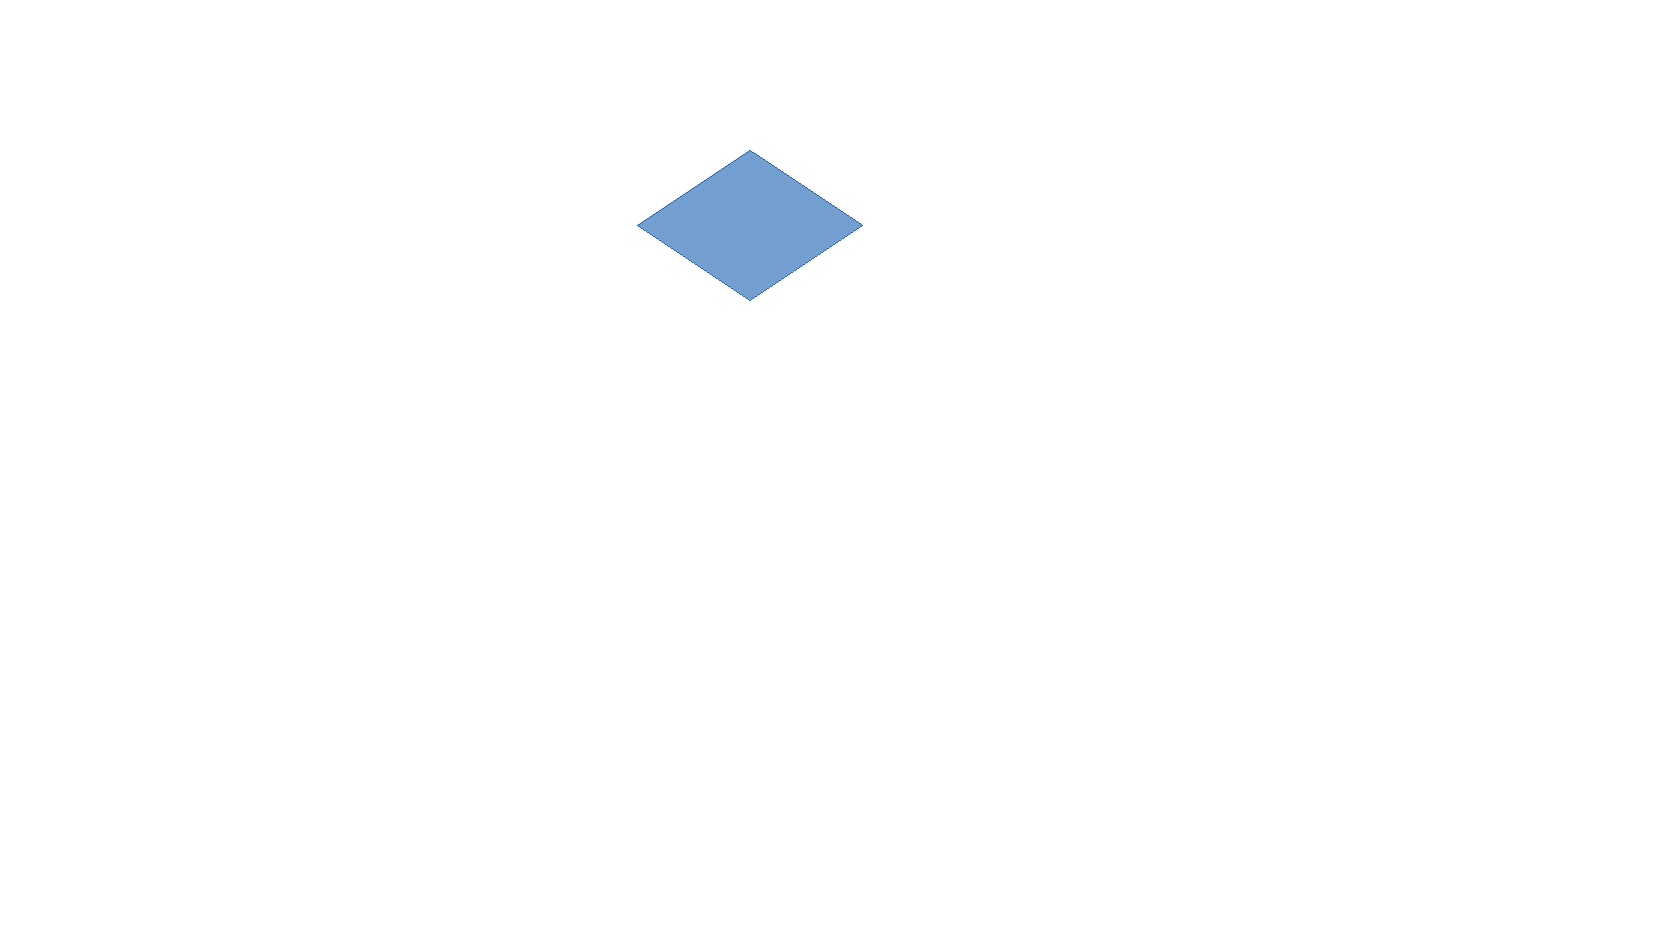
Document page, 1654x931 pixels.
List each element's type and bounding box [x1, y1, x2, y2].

text_box [637, 150, 863, 301]
